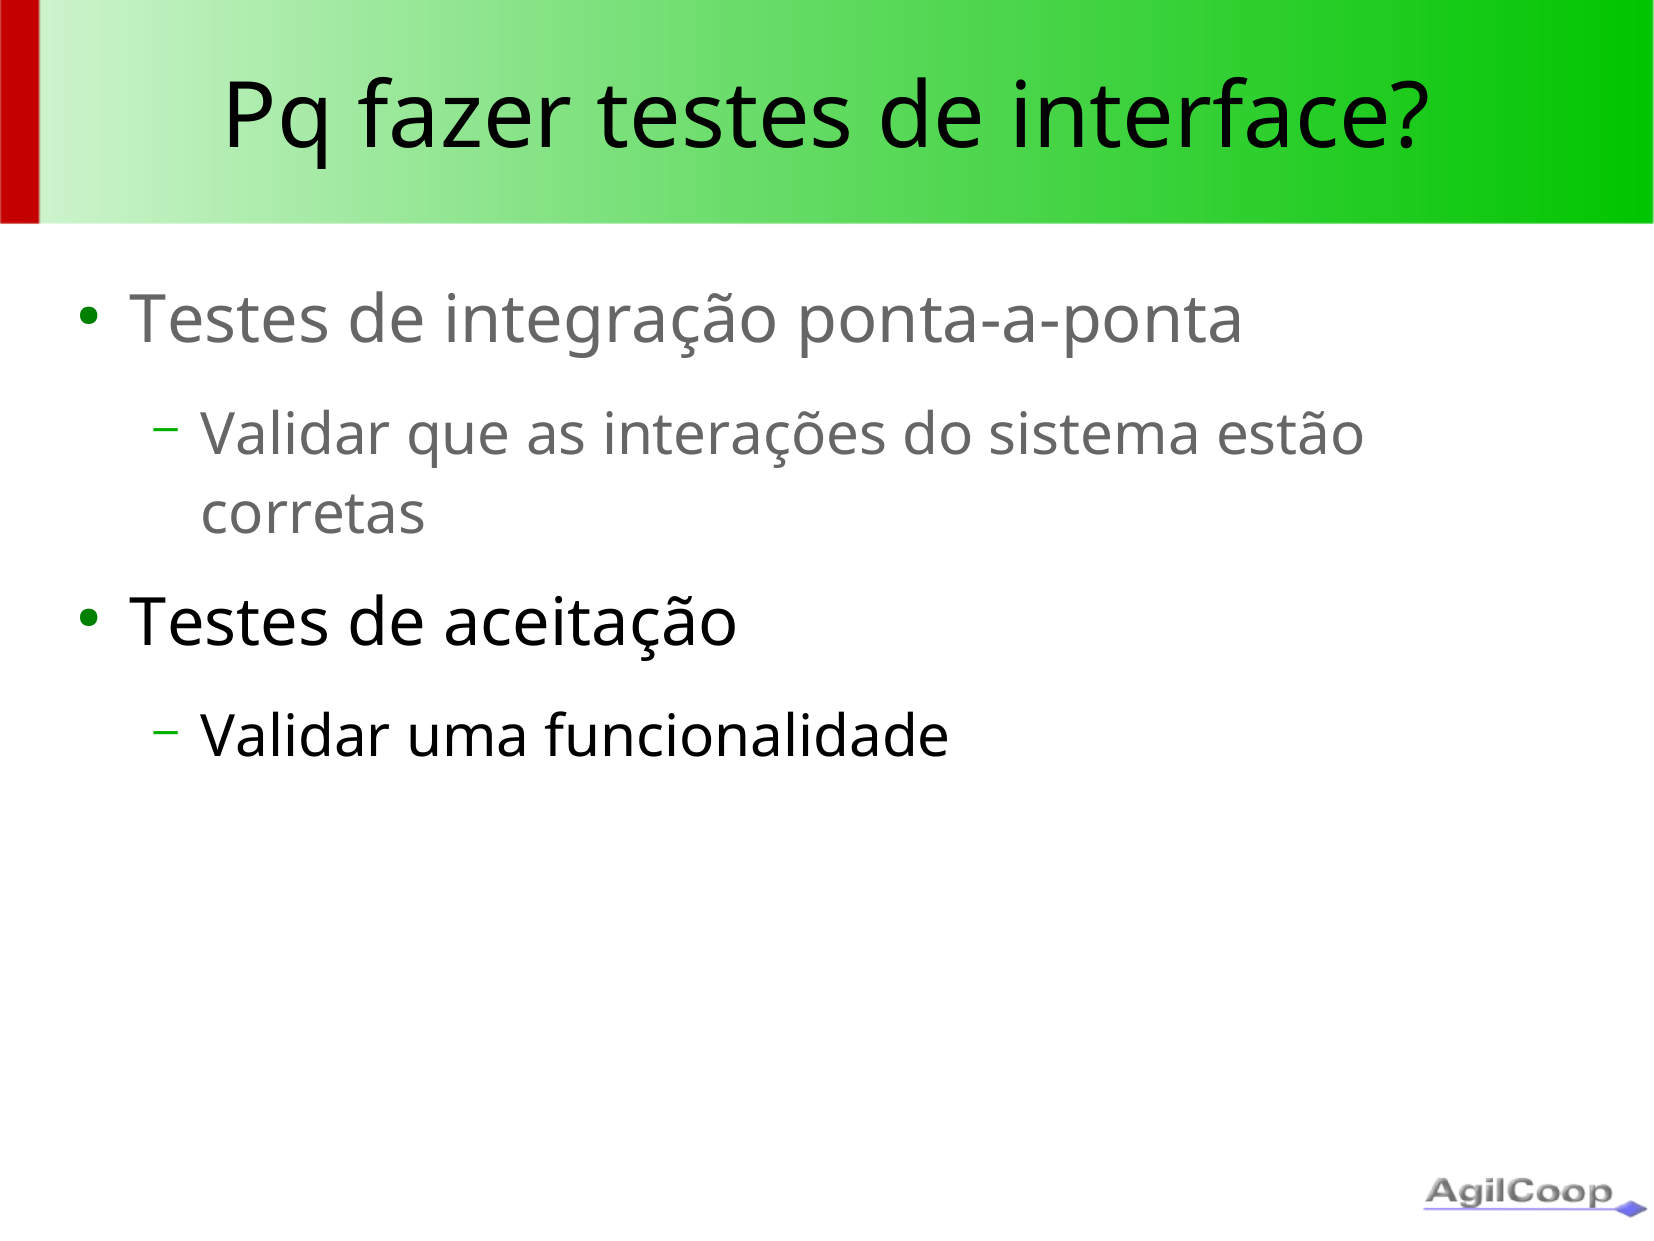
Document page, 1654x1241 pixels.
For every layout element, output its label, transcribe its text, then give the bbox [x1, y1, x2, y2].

title Pq fazer testes de interface? [82, 8, 1571, 216]
picture [0, 0, 1654, 1241]
list Testes de integração ponta-a-ponta Validar que as interações do sistema estão corretas Testes de aceitação Validar uma funcionalidade [59, 271, 1607, 1108]
